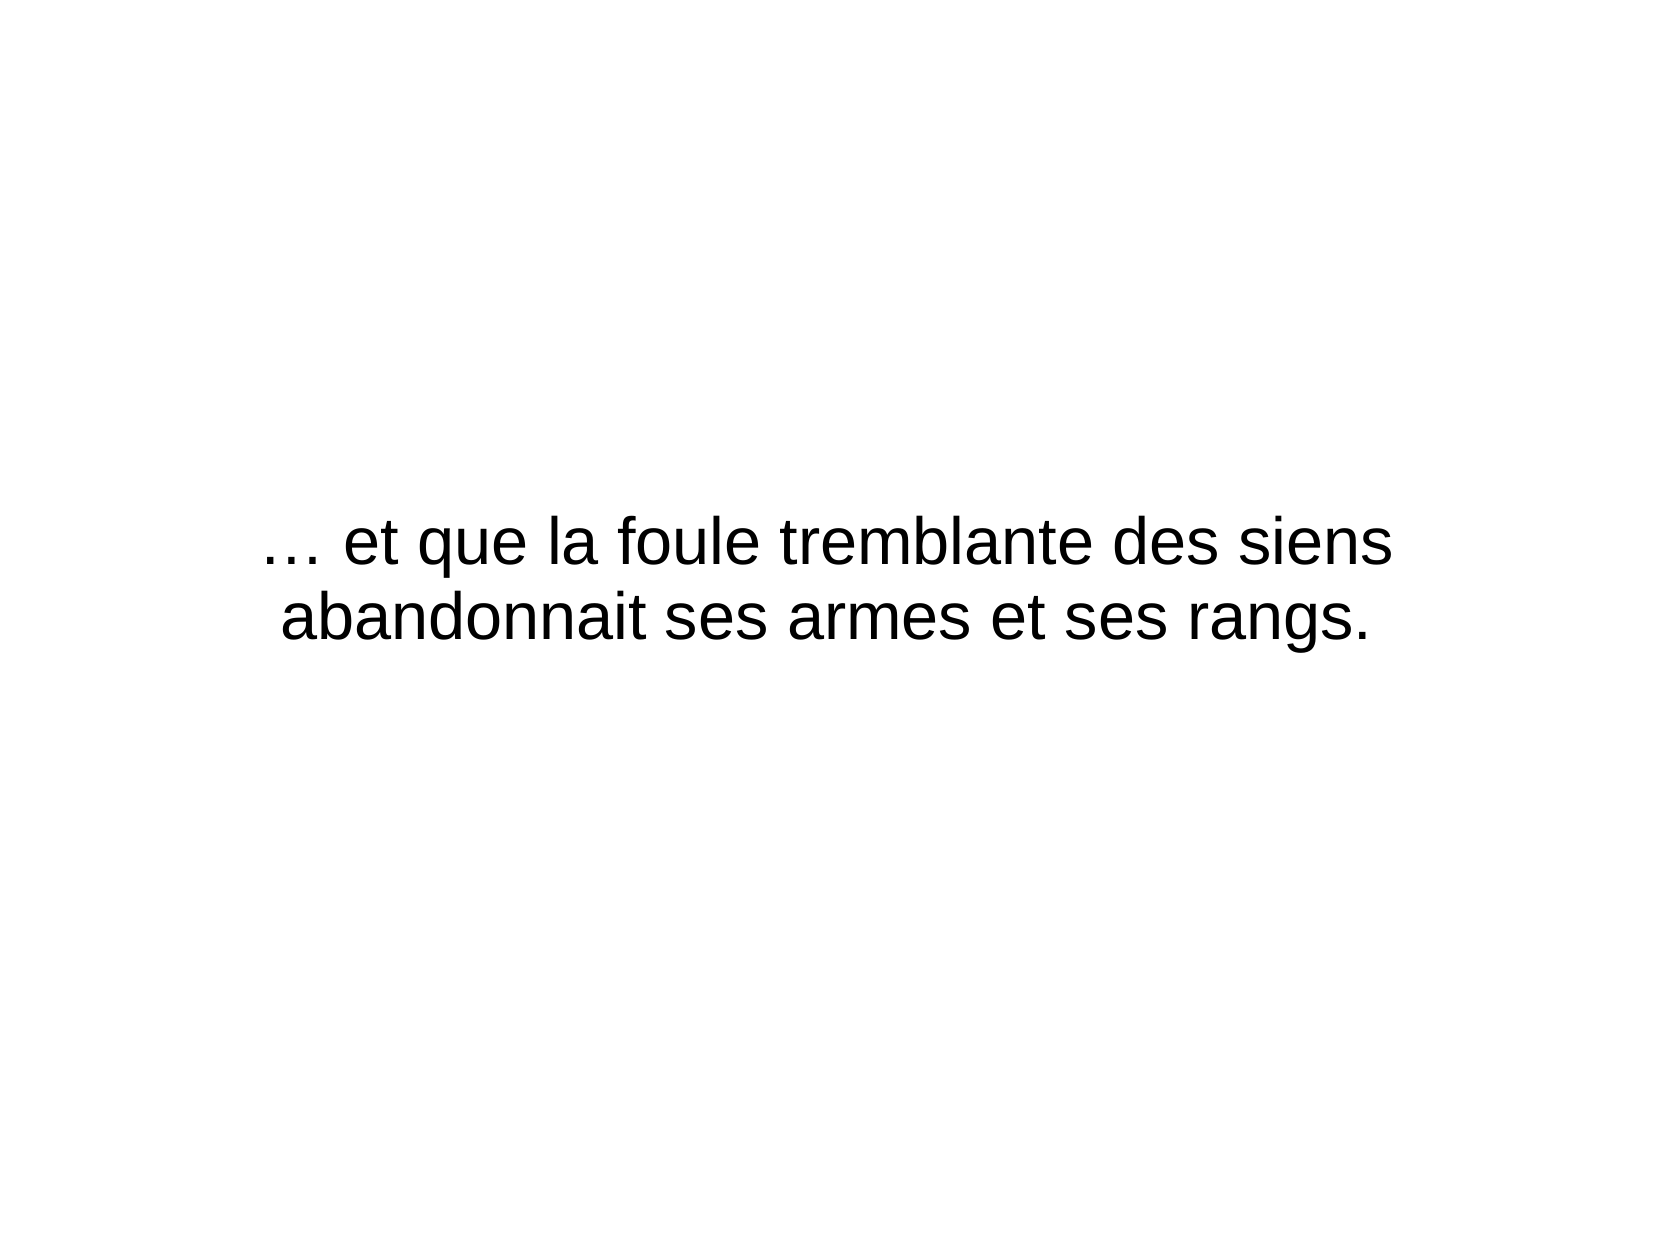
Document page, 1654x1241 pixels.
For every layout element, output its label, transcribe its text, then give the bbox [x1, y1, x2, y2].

subtitle … et que la foule tremblante des siens abandonnait ses armes et ses rangs. [82, 49, 1571, 1109]
